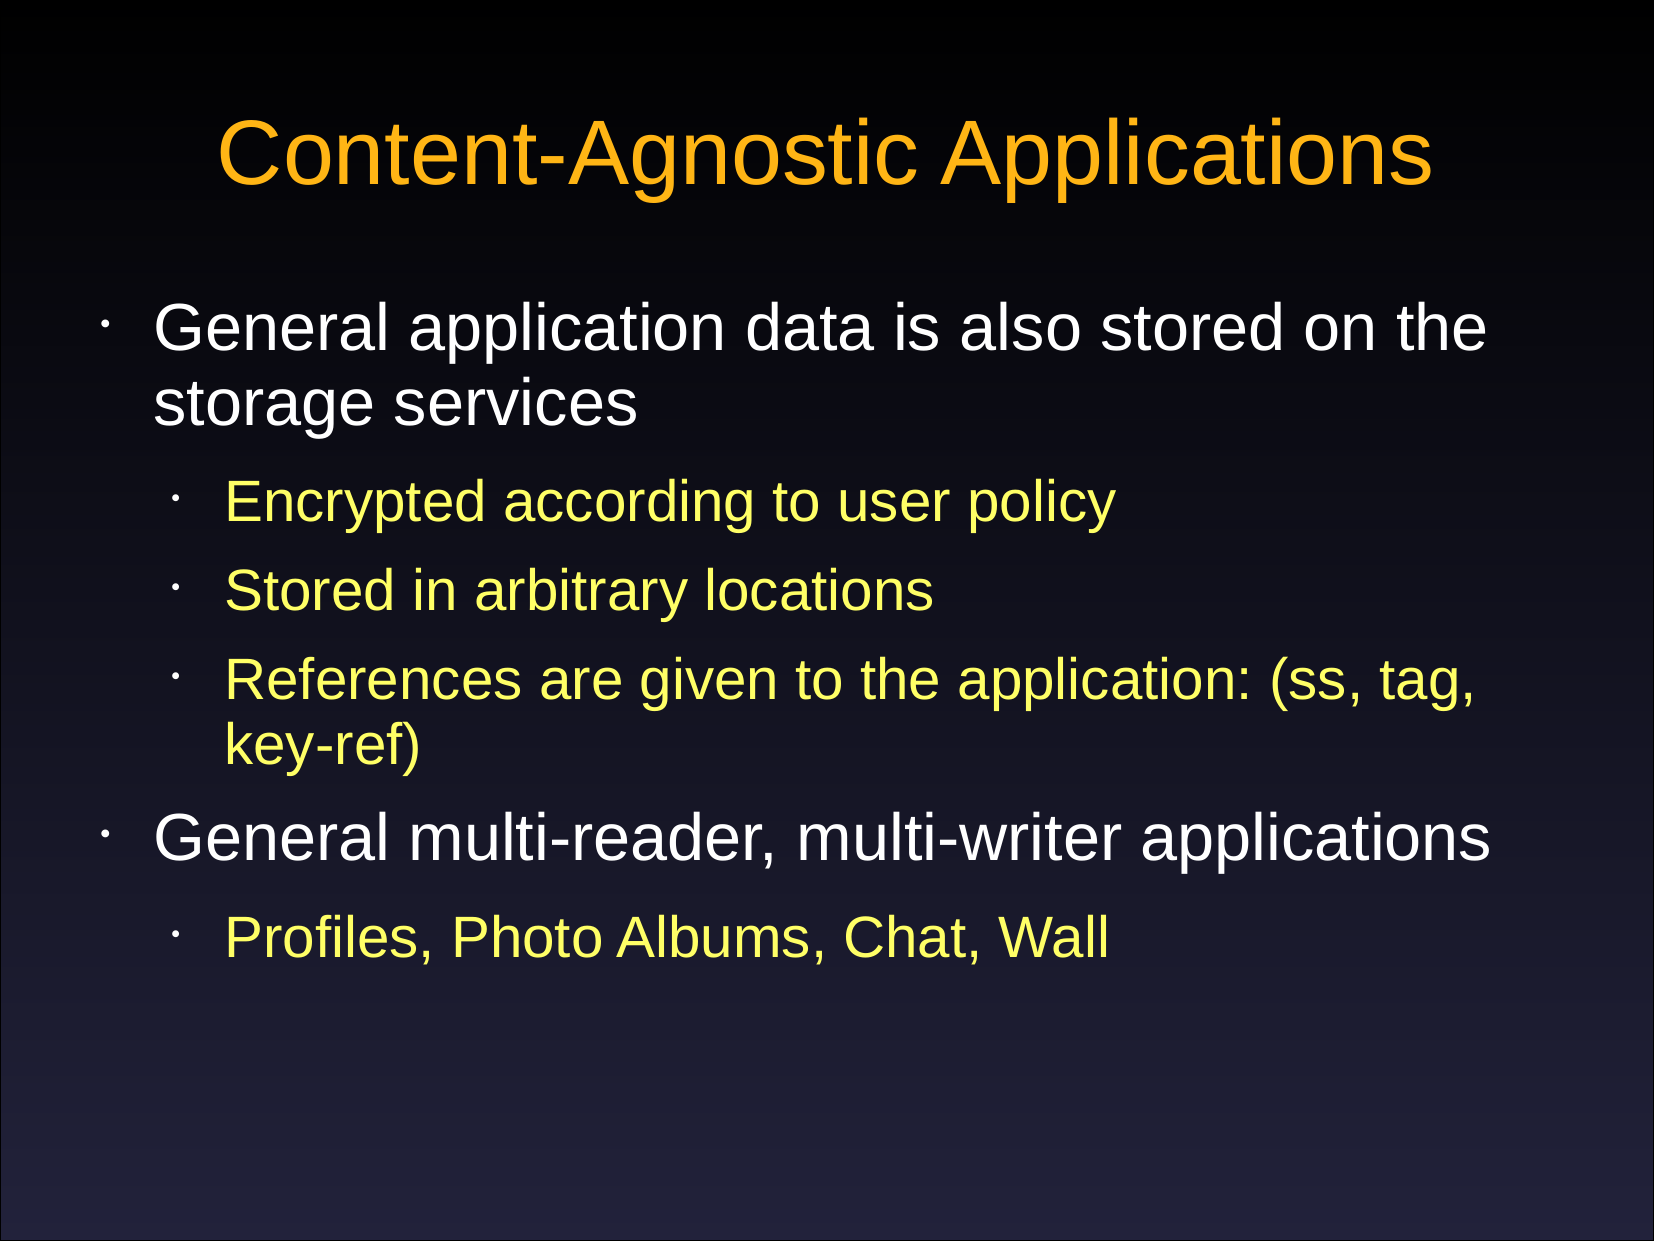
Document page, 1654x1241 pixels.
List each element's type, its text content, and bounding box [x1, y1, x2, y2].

list General application data is also stored on the storage services Encrypted according to user policy Stored in arbitrary locations References are given to the application: (ss, tag, key-ref) General multi-reader, multi-writer applications Profiles, Photo Albums, Chat, Wall [82, 290, 1571, 1109]
title Content-Agnostic Applications [82, 49, 1571, 257]
